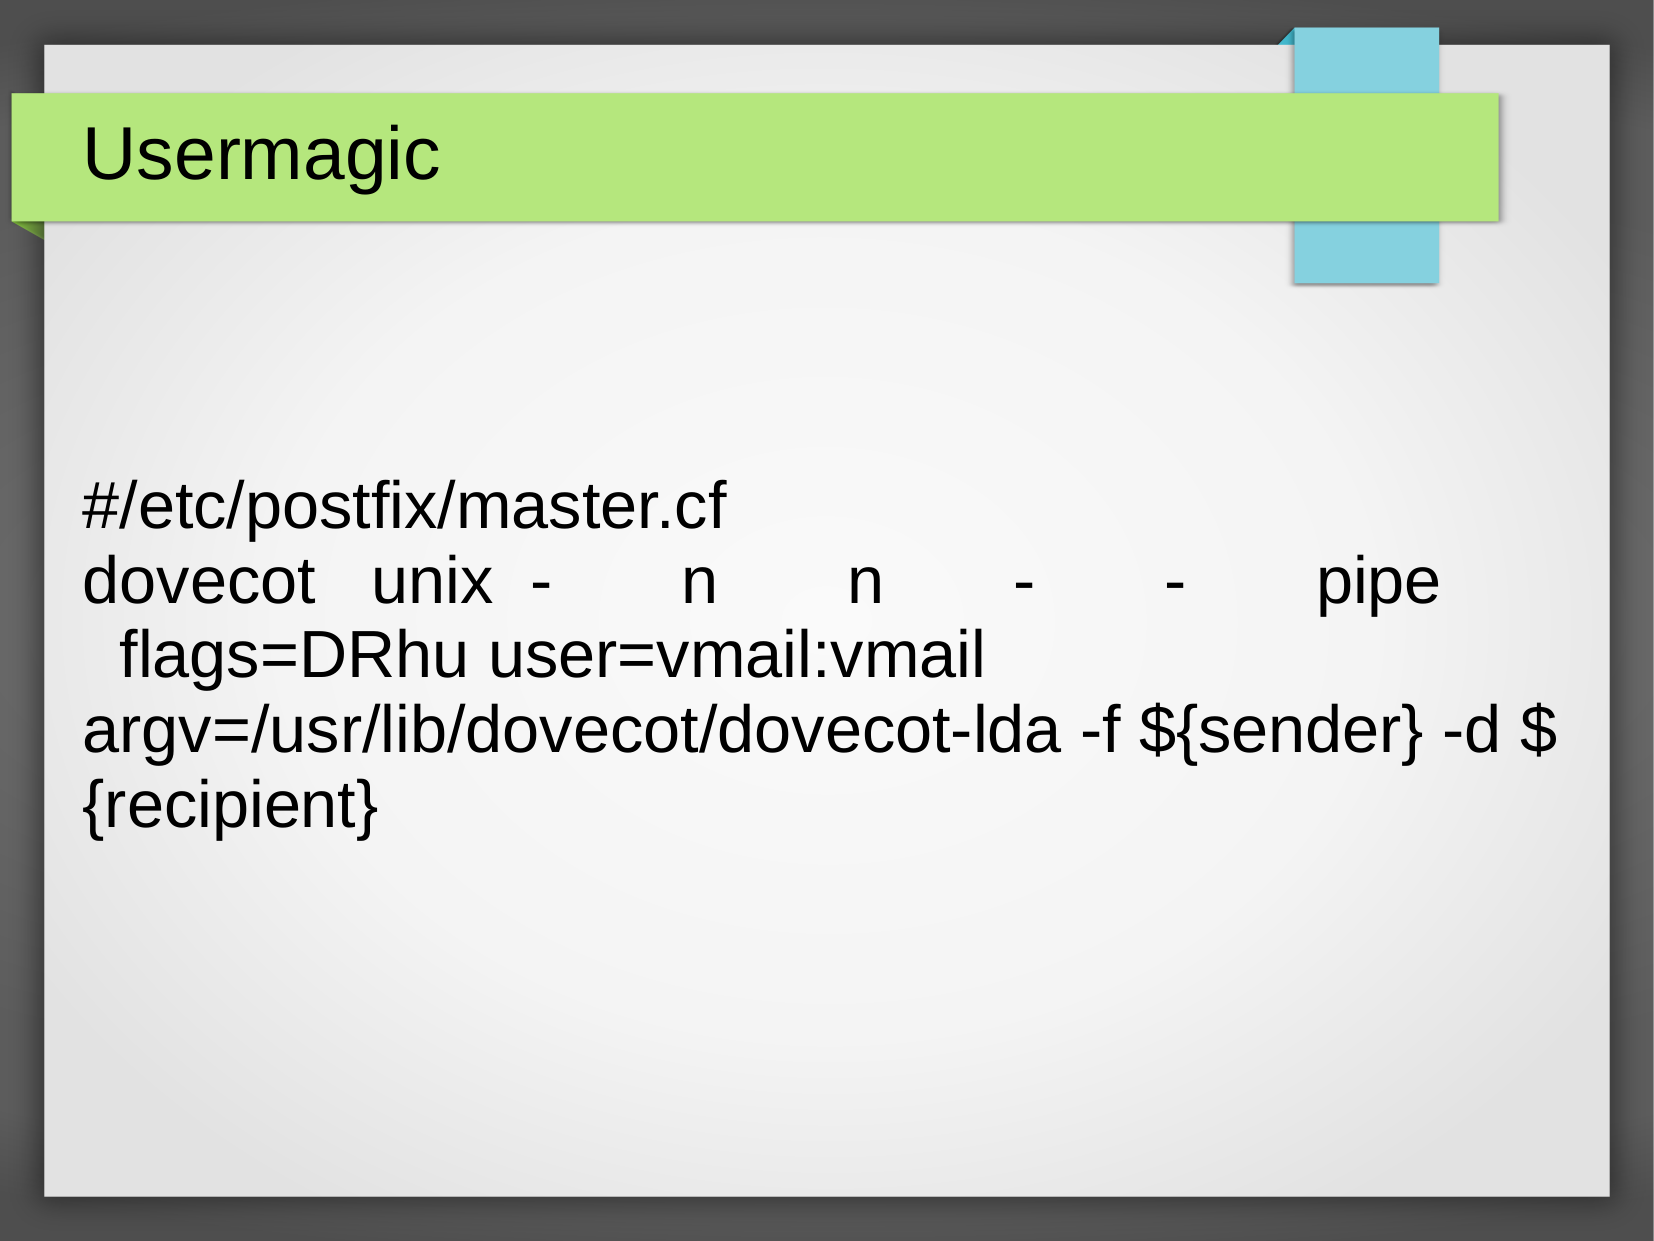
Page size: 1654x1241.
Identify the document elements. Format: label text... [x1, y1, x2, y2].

picture [0, 0, 1654, 1241]
subtitle #/etc/postfix/master.cf dovecot unix - n n - - pipe flags=DRhu user=vmail:vmail argv=/usr/lib/dovecot/dovecot-lda -f ${sender} -d ${recipient} [82, 295, 1571, 1015]
title Usermagic [82, 94, 1264, 213]
